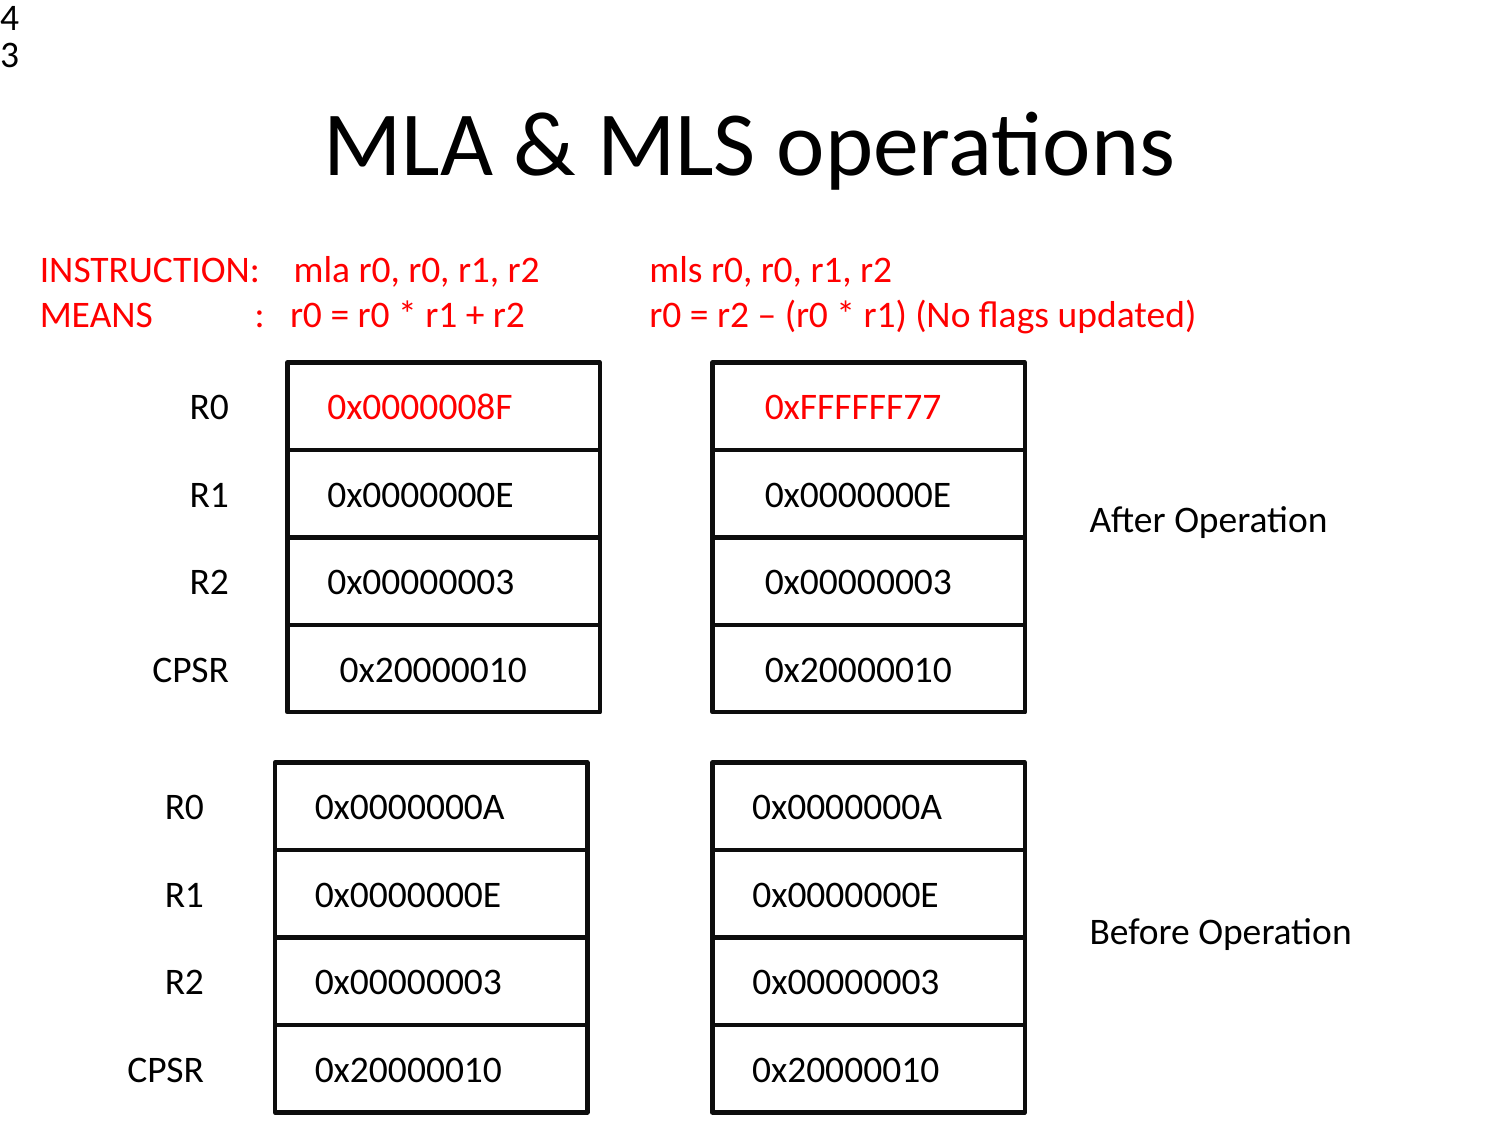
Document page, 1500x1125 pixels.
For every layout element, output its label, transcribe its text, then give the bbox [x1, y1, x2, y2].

text_box After Operation [1074, 487, 1463, 548]
text_box R2 [149, 949, 225, 1010]
text_box 0x20000010 [324, 637, 550, 698]
text_box 0x0000000A [299, 774, 525, 835]
text_box 0x0000008F [312, 374, 563, 435]
title MLA & MLS operations [75, 45, 1425, 233]
text_box 0x0000000E [750, 462, 1000, 523]
text_box R1 [174, 462, 250, 523]
text_box 0x20000010 [299, 1037, 525, 1098]
text_box R0 [149, 774, 225, 835]
text_box R0 [174, 374, 250, 435]
text_box 0x0000000E [312, 462, 563, 523]
text_box 0x0000000A [737, 774, 963, 835]
text_box 0x00000003 [300, 949, 550, 1010]
text_box 0x20000010 [749, 637, 975, 698]
text_box 0x00000003 [312, 549, 563, 610]
text_box 0x0000000E [300, 862, 550, 923]
text_box Before Operation [1074, 899, 1463, 960]
text_box 0xFFFFFF77 [750, 374, 1000, 435]
text_box 0x20000010 [737, 1037, 963, 1098]
text_box 0x0000000E [737, 862, 988, 923]
text_box R2 [174, 549, 250, 610]
text_box R1 [149, 862, 225, 923]
text_box 0x00000003 [750, 549, 1000, 610]
text_box 0x00000003 [737, 949, 988, 1010]
text_box INSTRUCTION: mla r0, r0, r1, r2 mls r0, r0, r1, r2 MEANS : r0 = r0 * r1 + r2 r0 = r2 – (r0 * r1) (No flags updated) [24, 237, 1425, 343]
text_box CPSR [137, 637, 250, 698]
text_box CPSR [112, 1037, 225, 1098]
